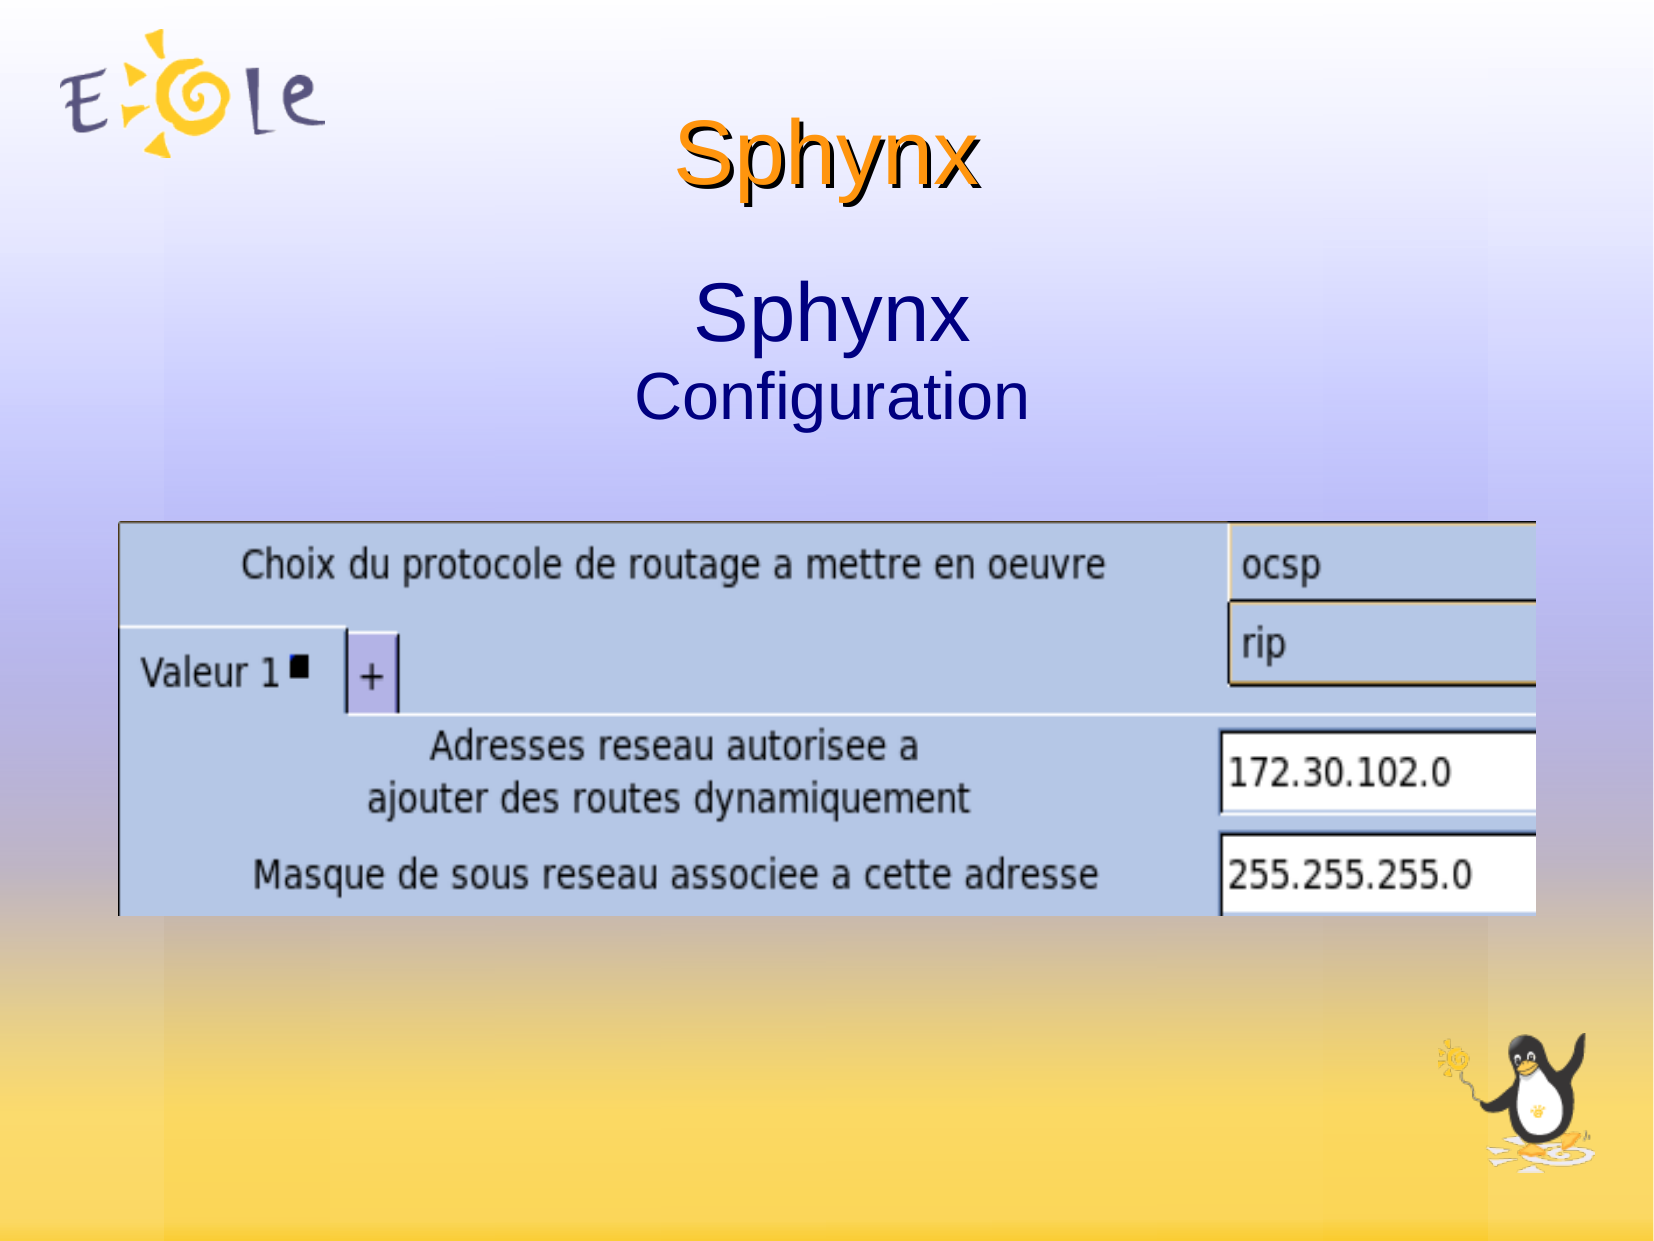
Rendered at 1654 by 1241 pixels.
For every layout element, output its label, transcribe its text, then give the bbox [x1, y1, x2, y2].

list Sphynx Configuration [88, 265, 1577, 453]
picture [0, 0, 1654, 1241]
title Sphynx [82, 49, 1571, 257]
